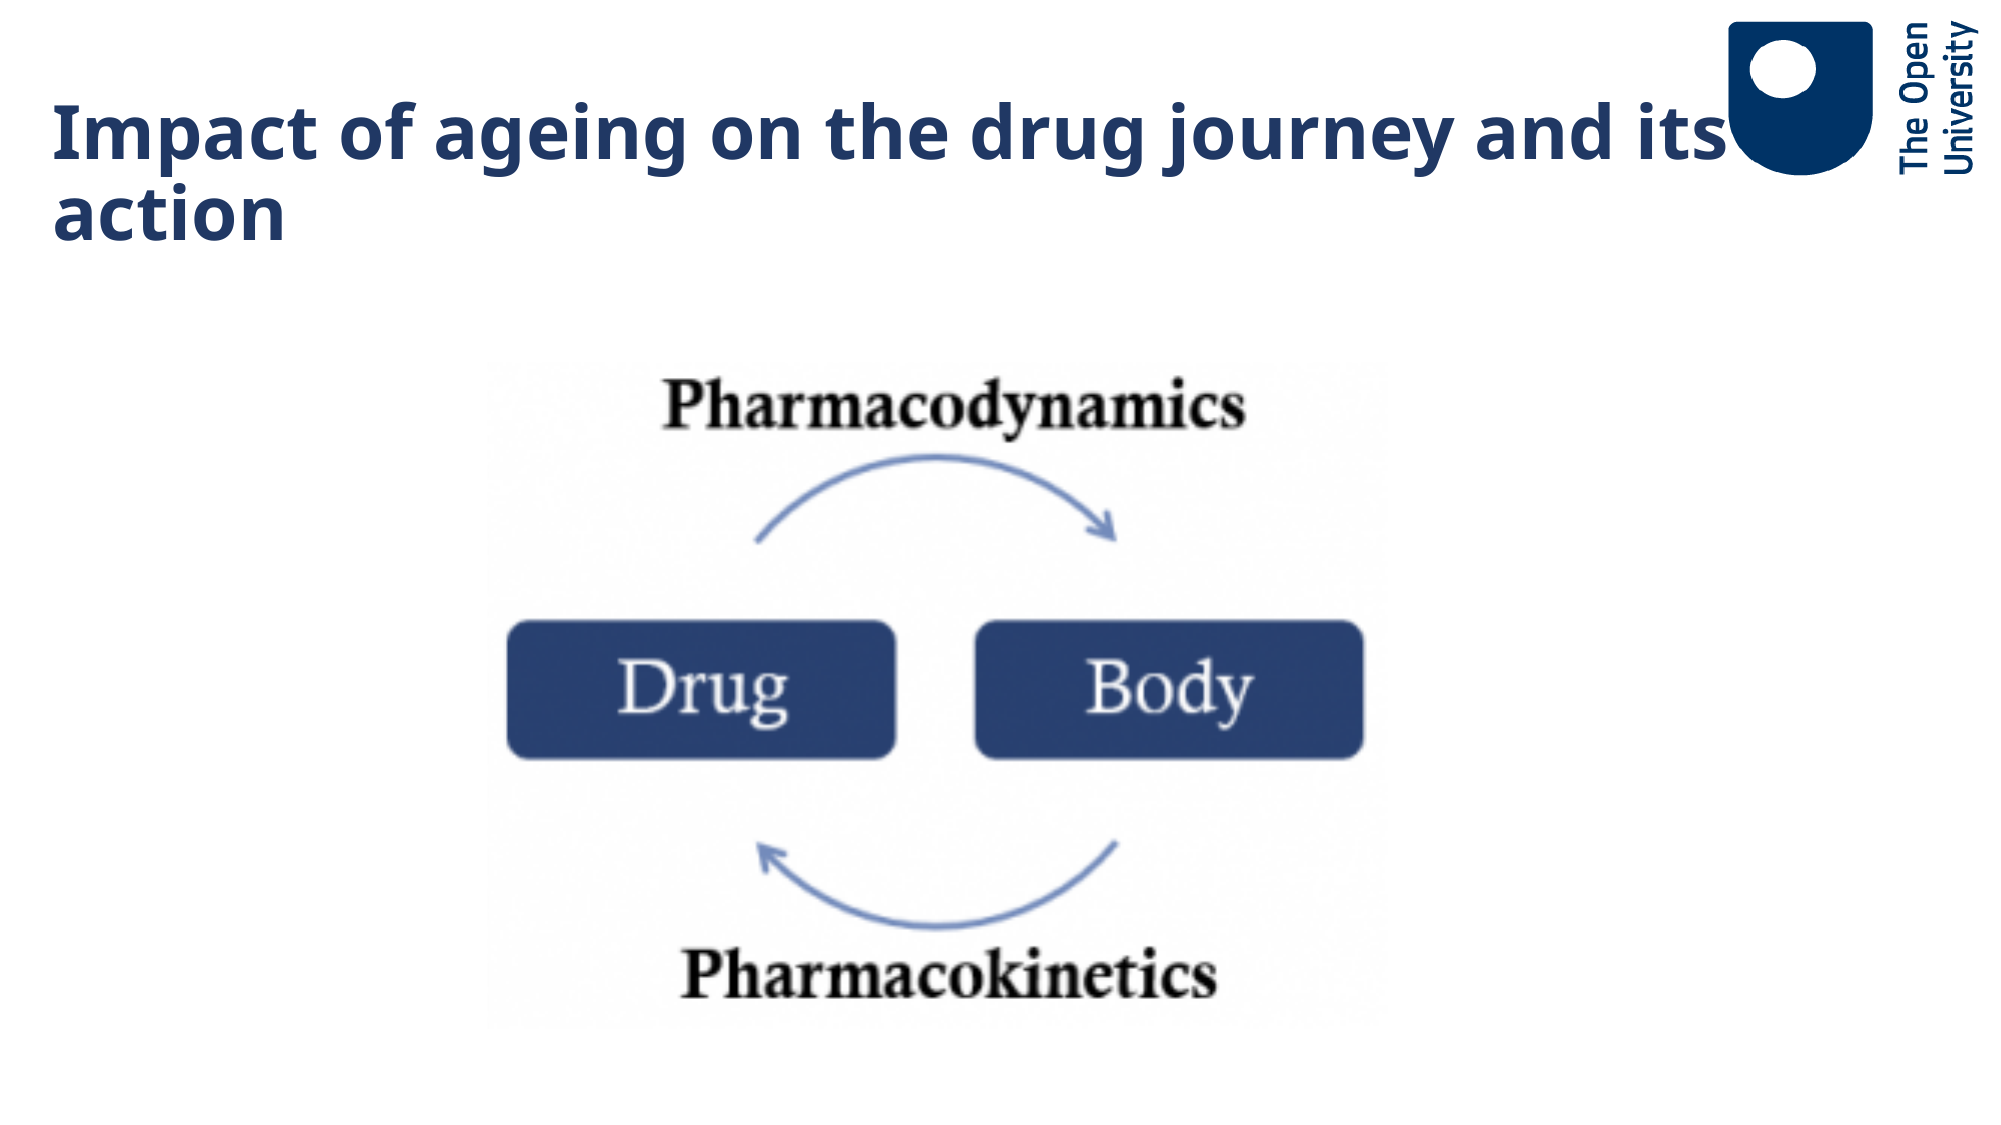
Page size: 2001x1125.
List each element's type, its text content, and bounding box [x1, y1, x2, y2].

title Impact of ageing on the drug journey and its action [37, 87, 1863, 253]
picture [1727, 18, 1981, 177]
picture [487, 362, 1388, 1029]
